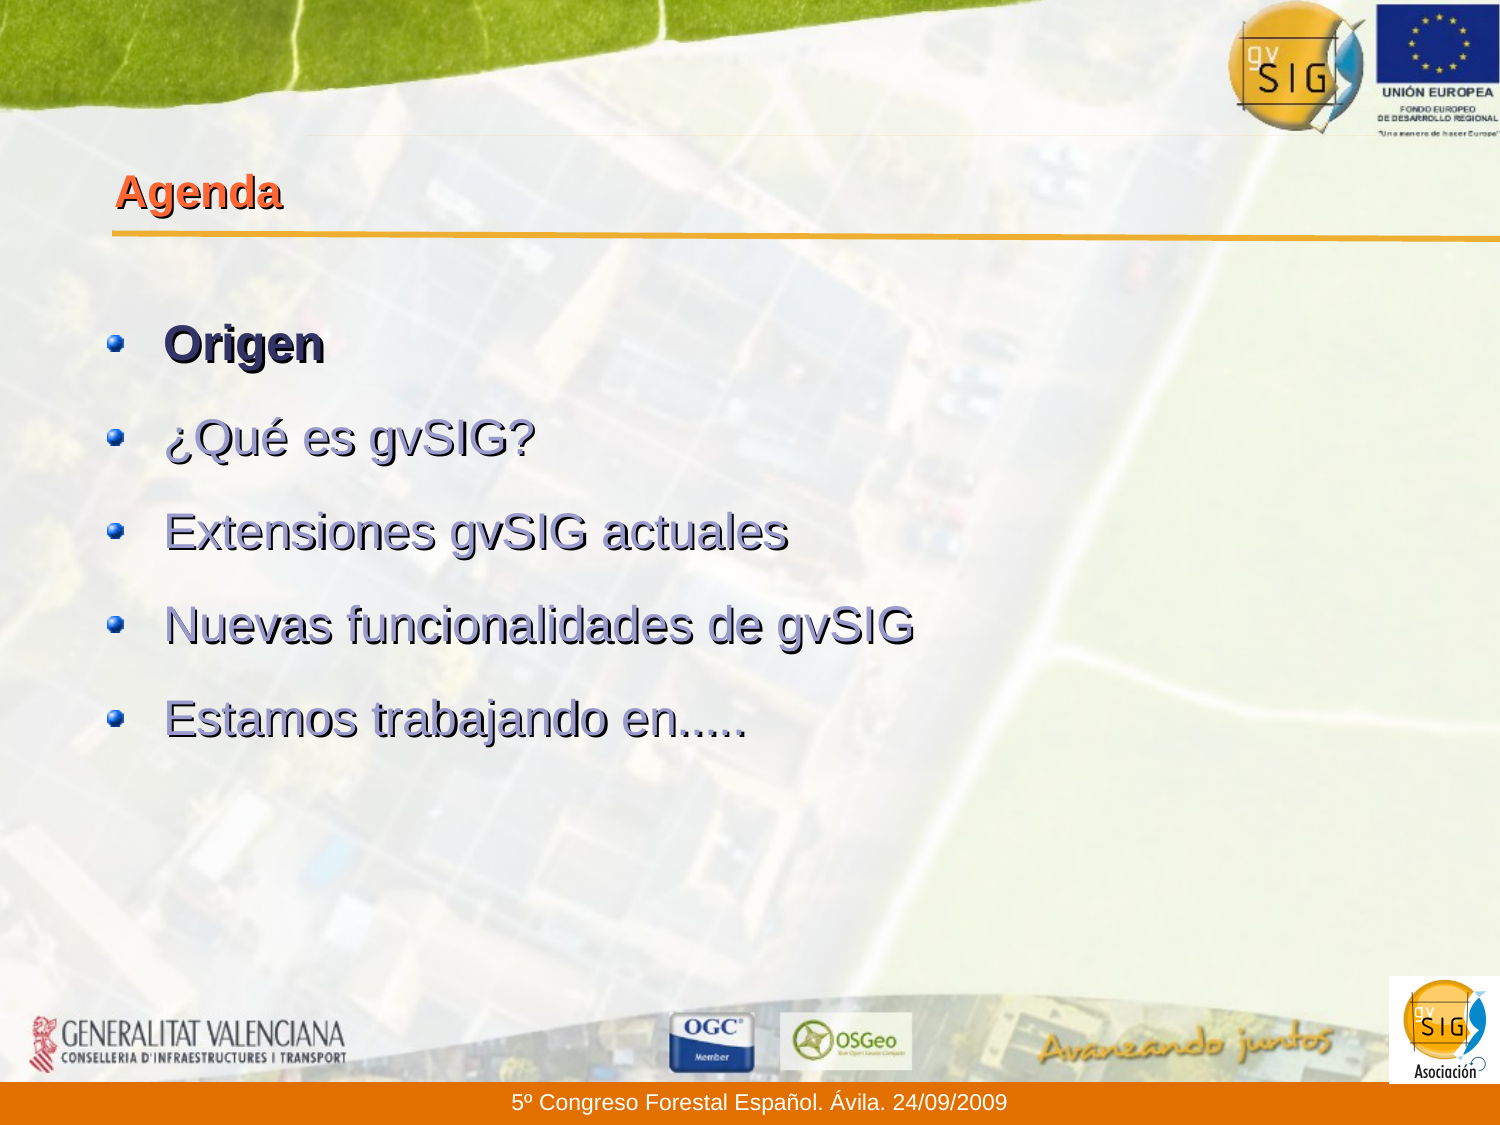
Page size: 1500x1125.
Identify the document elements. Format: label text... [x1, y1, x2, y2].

picture [0, 0, 1500, 1084]
list Origen ¿Qué es gvSIG? Extensiones gvSIG actuales Nuevas funcionalidades de gvSIG Estamos trabajando en..... [107, 318, 1301, 1030]
text_box Agenda [114, 168, 283, 220]
